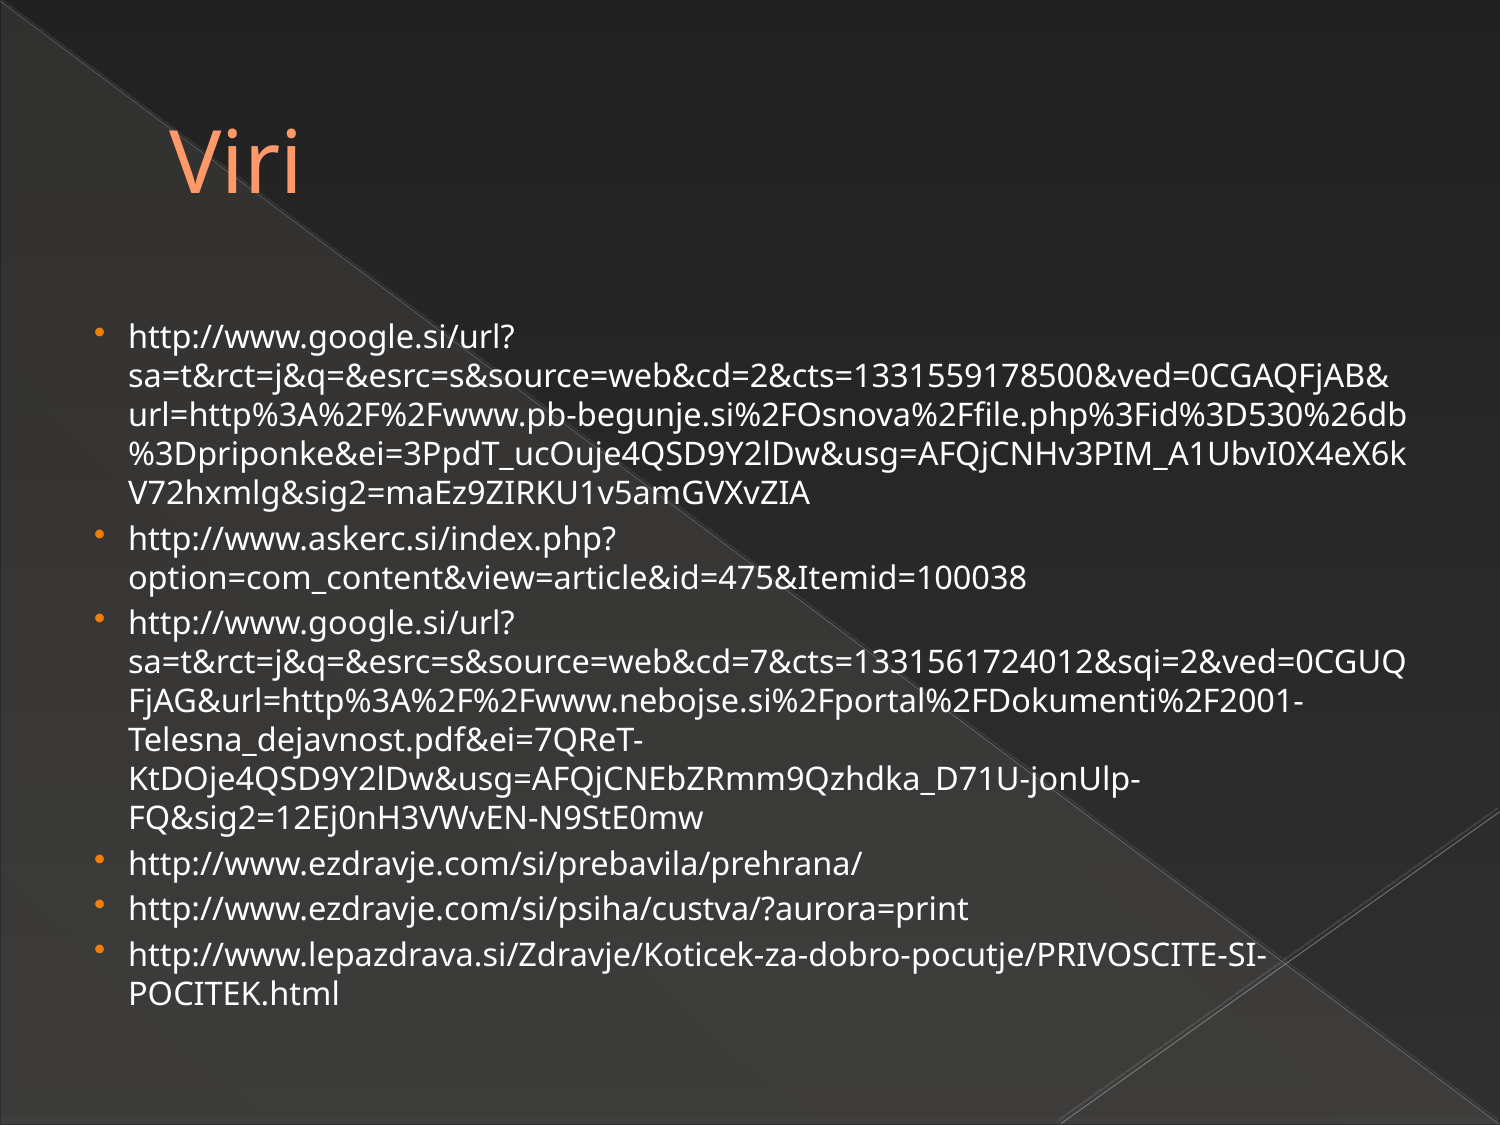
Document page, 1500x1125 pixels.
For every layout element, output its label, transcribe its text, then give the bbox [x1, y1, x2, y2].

list http://www.google.si/url?sa=t&rct=j&q=&esrc=s&source=web&cd=2&cts=1331559178500&ved=0CGAQFjAB&url=http%3A%2F%2Fwww.pb-begunje.si%2FOsnova%2Ffile.php%3Fid%3D530%26db%3Dpriponke&ei=3PpdT_ucOuje4QSD9Y2lDw&usg=AFQjCNHv3PIM_A1UbvI0X4eX6kV72hxmlg&sig2=maEz9ZIRKU1v5amGVXvZIA http://www.askerc.si/index.php?option=com_content&view=article&id=475&Itemid=100038 http://www.google.si/url?sa=t&rct=j&q=&esrc=s&source=web&cd=7&cts=1331561724012&sqi=2&ved=0CGUQFjAG&url=http%3A%2F%2Fwww.nebojse.si%2Fportal%2FDokumenti%2F2001-Telesna_dejavnost.pdf&ei=7QReT-KtDOje4QSD9Y2lDw&usg=AFQjCNEbZRmm9Qzhdka_D71U-jonUlp-FQ&sig2=12Ej0nH3VWvEN-N9StE0mw http://www.ezdravje.com/si/prebavila/prehrana/ http://www.ezdravje.com/si/psiha/custva/?aurora=print http://www.lepazdrava.si/Zdravje/Koticek-za-dobro-pocutje/PRIVOSCITE-SI-POCITEK.html [75, 308, 1425, 1059]
title Viri [75, 43, 1425, 274]
